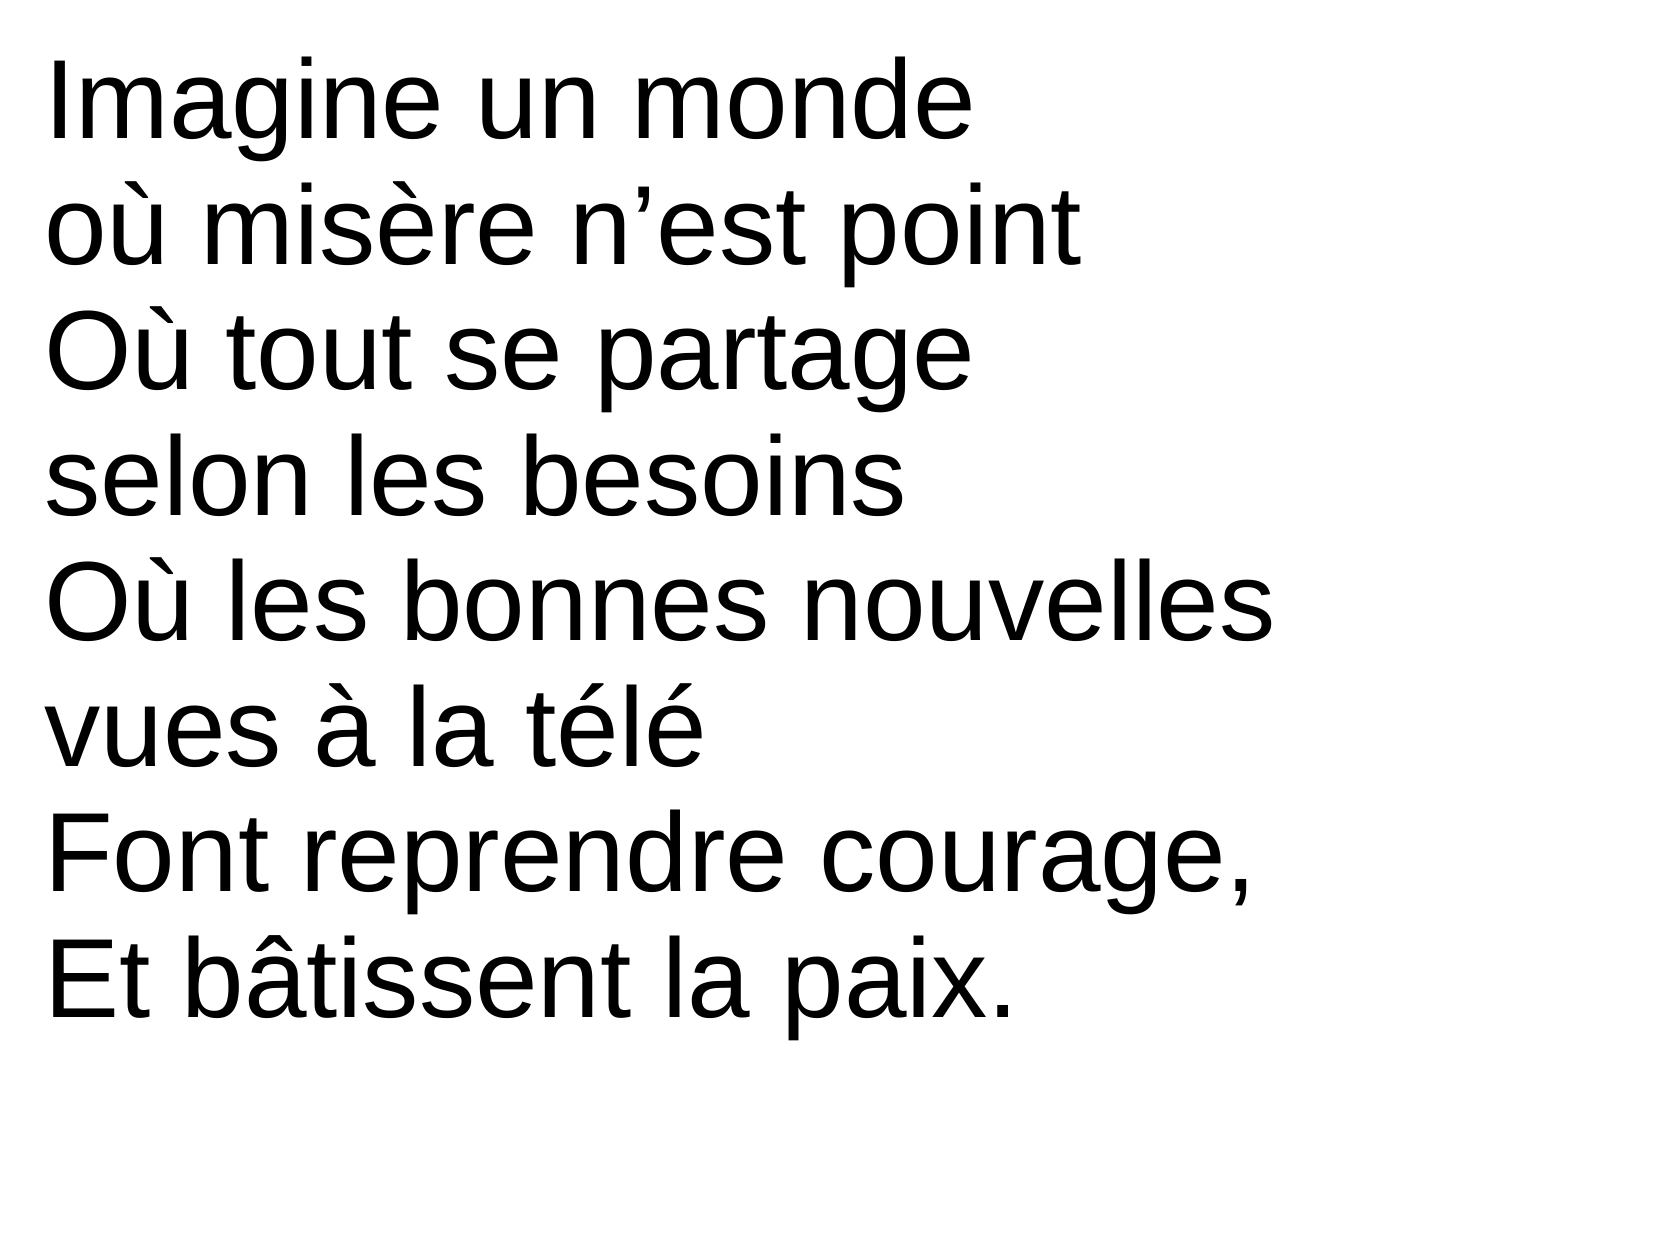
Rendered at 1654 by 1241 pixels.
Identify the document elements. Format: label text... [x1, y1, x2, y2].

text_box Imagine un monde où misère n’est point Où tout se partage selon les besoins Où les bonnes nouvelles vues à la télé Font reprendre courage, Et bâtissent la paix. [29, 29, 1625, 1049]
